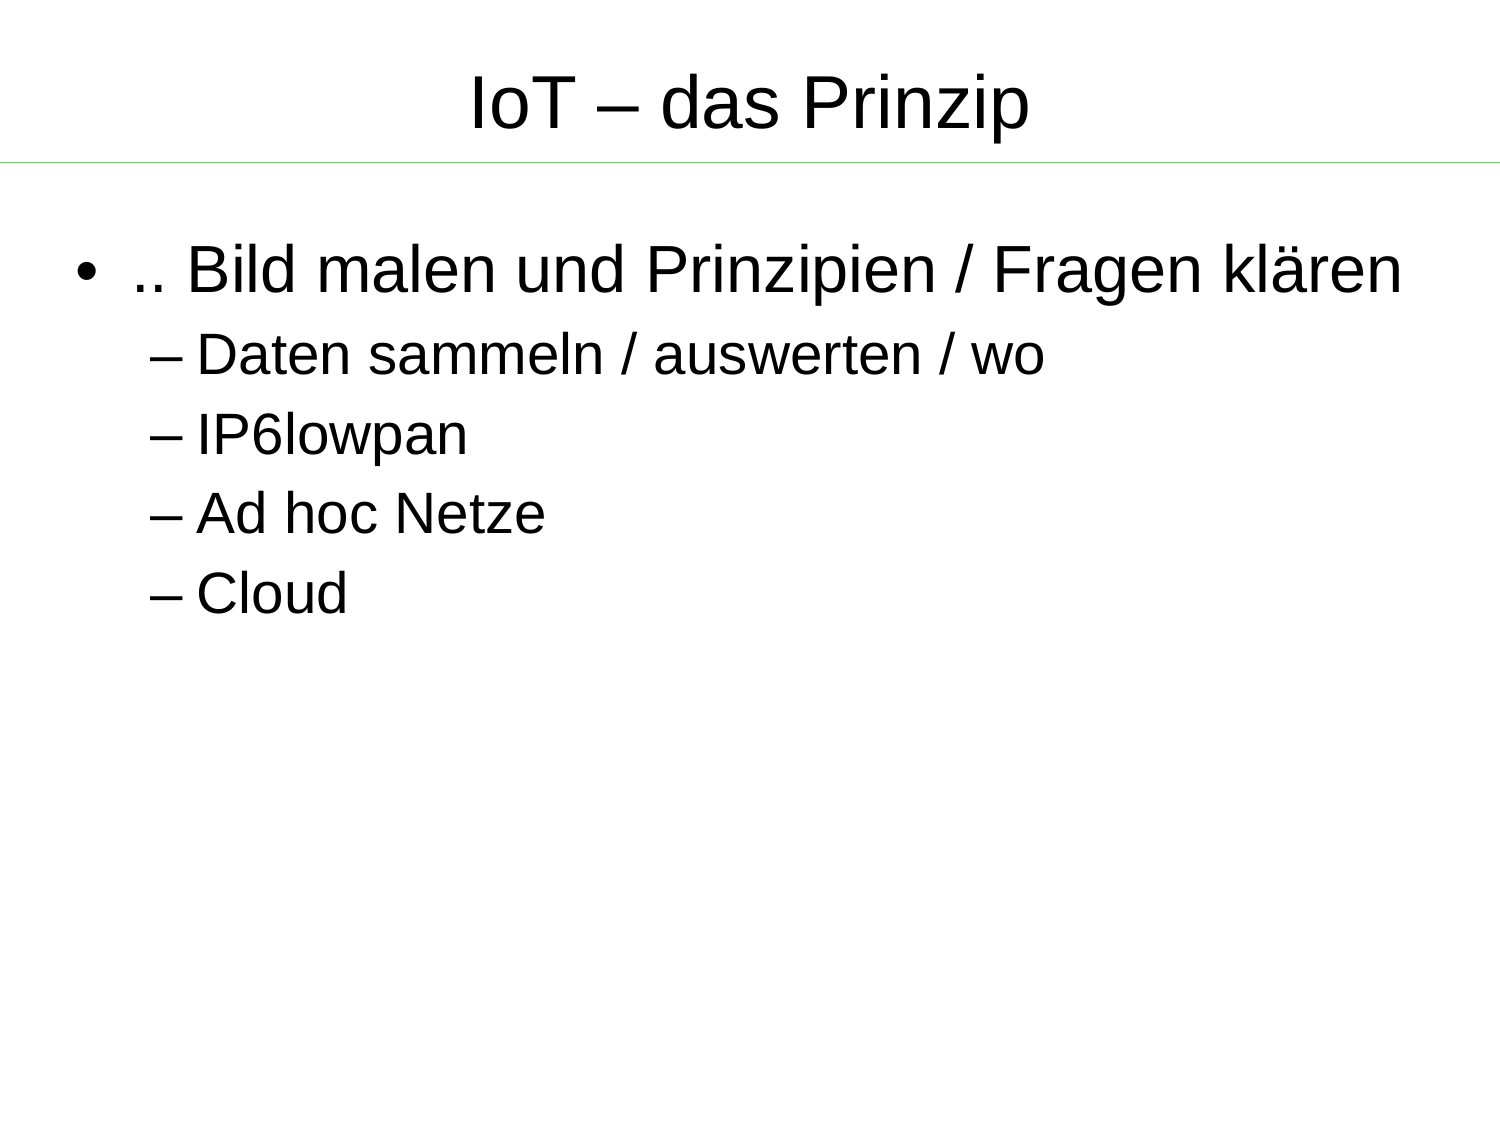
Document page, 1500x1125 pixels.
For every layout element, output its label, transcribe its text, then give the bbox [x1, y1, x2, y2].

title IoT – das Prinzip [75, 49, 1426, 156]
list .. Bild malen und Prinzipien / Fragen klären Daten sammeln / auswerten / wo IP6lowpan Ad hoc Netze Cloud [75, 232, 1426, 886]
